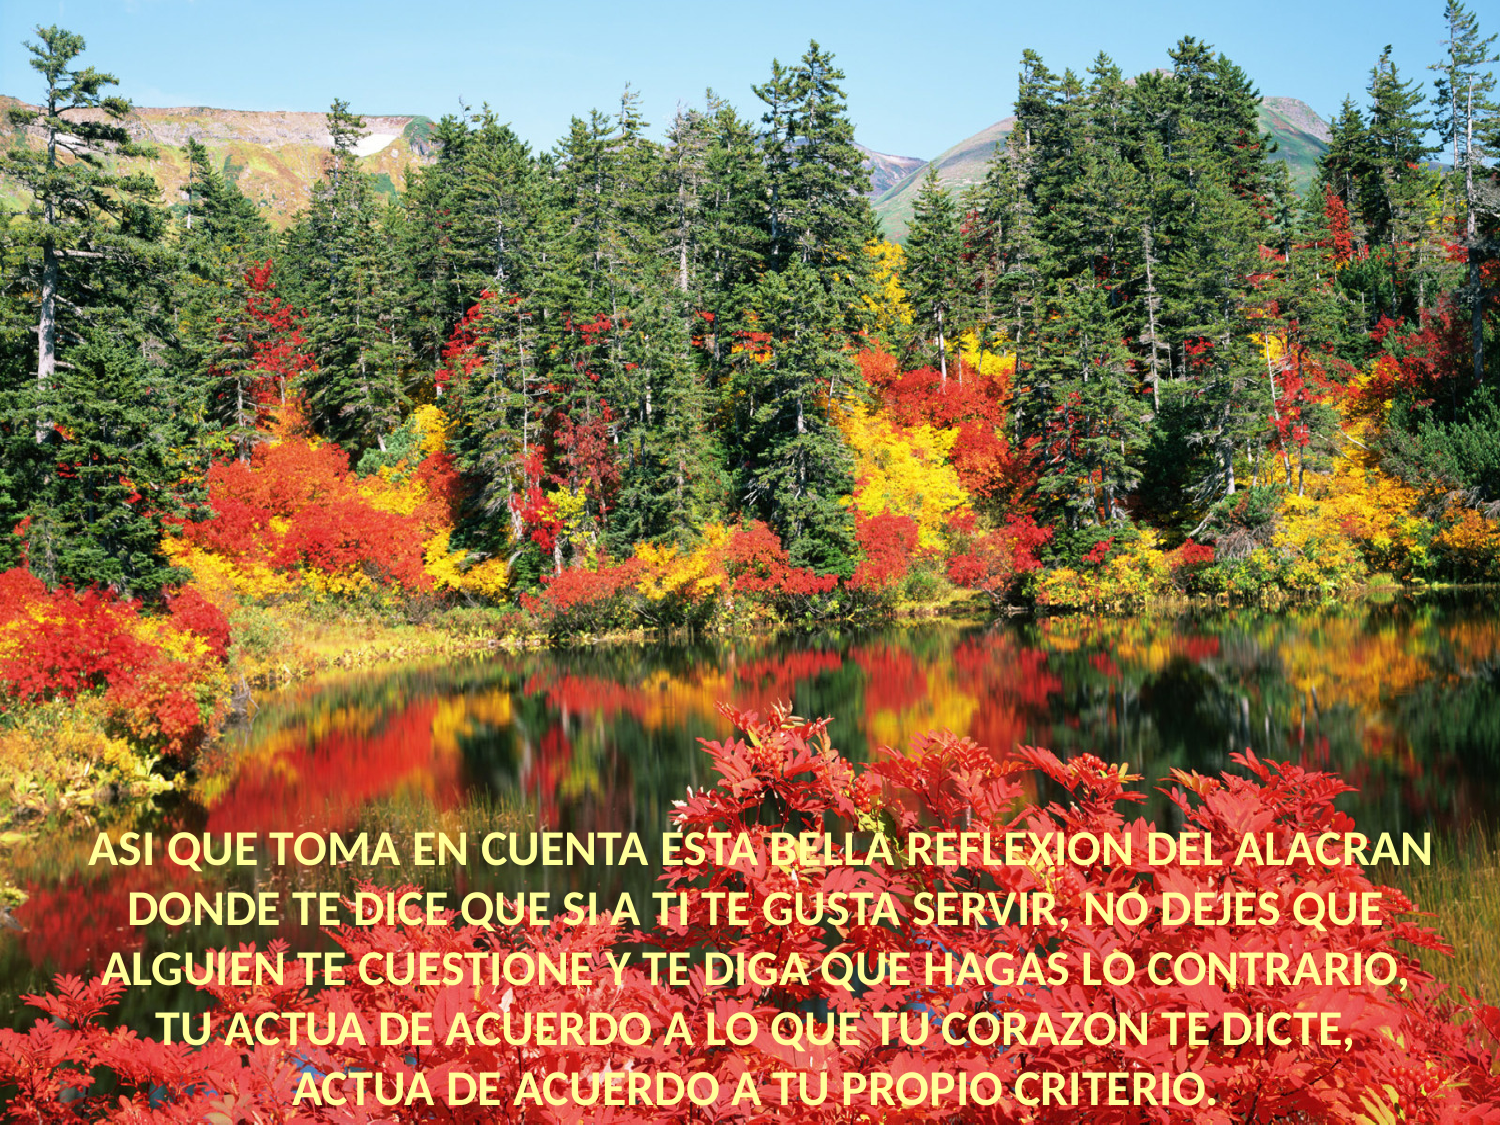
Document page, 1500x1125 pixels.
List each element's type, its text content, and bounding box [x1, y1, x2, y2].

text_box ASI QUE TOMA EN CUENTA ESTA BELLA REFLEXION DEL ALACRAN DONDE TE DICE QUE SI A TI TE GUSTA SERVIR, NO DEJES QUE ALGUIEN TE CUESTIONE Y TE DIGA QUE HAGAS LO CONTRARIO, TU ACTUA DE ACUERDO A LO QUE TU CORAZON TE DICTE, ACTUA DE ACUERDO A TU PROPIO CRITERIO. [62, 808, 1450, 1124]
picture [0, 0, 1500, 1125]
